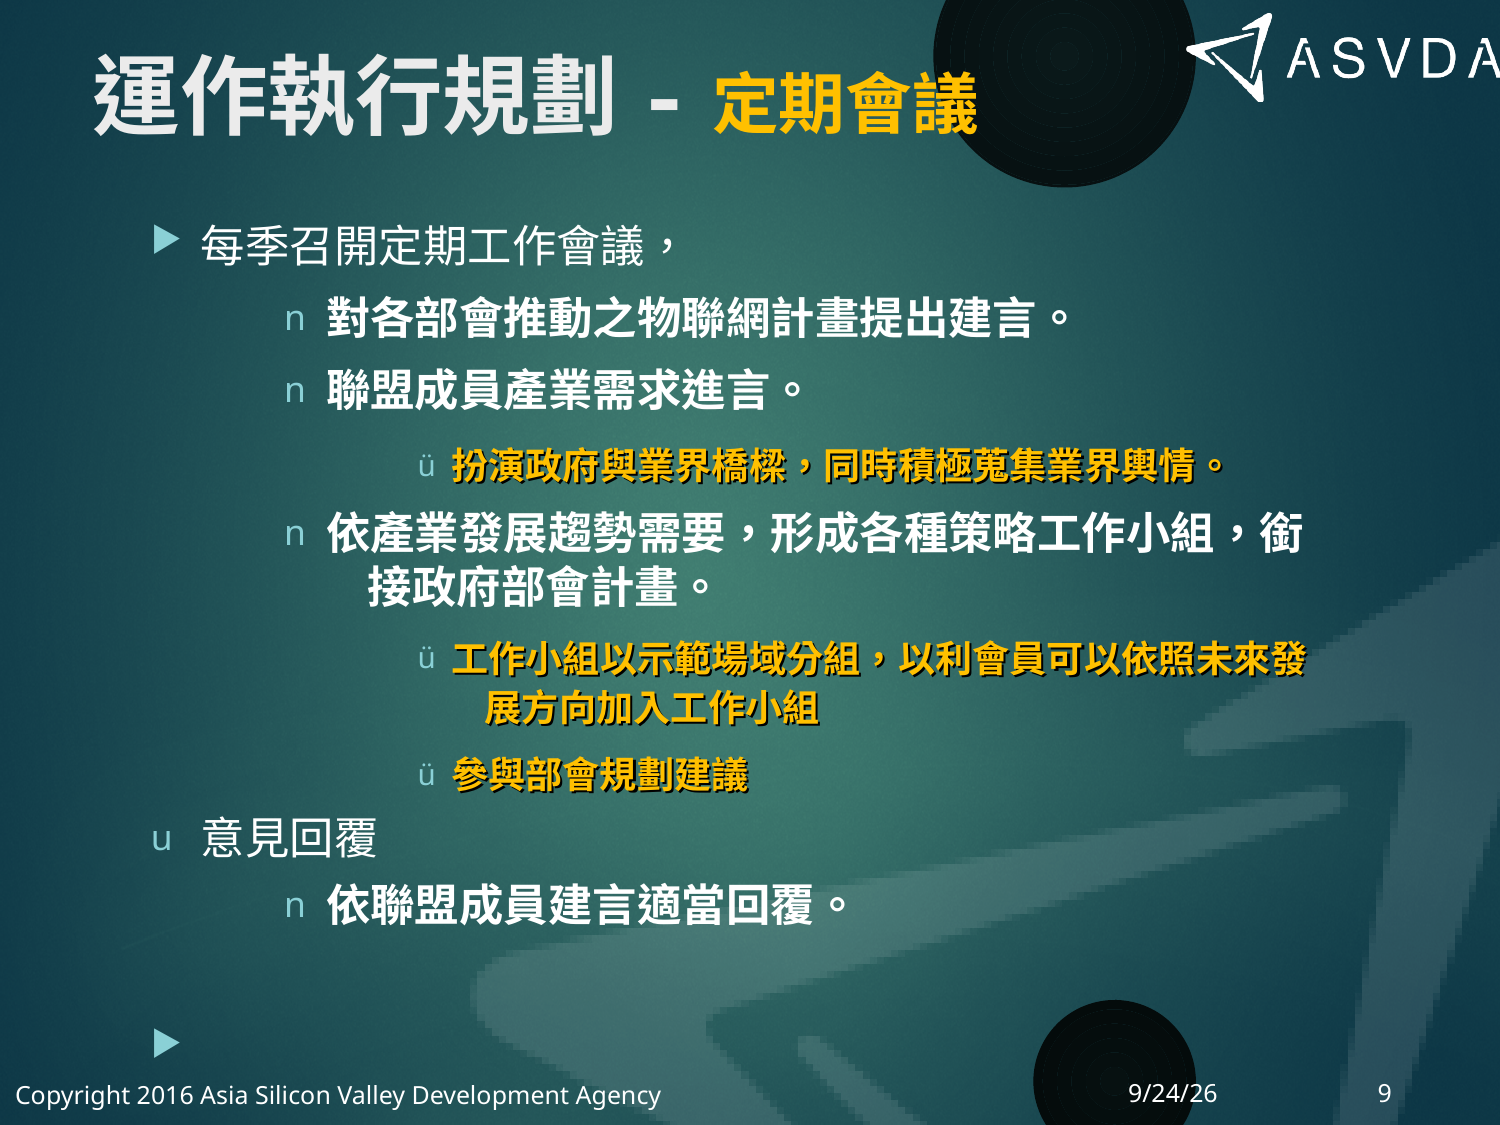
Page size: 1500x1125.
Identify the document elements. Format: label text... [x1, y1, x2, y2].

list 每季召開定期工作會議， 對各部會推動之物聯網計畫提出建言。 聯盟成員產業需求進言。 扮演政府與業界橋樑，同時積極蒐集業界輿情。 依產業發展趨勢需要，形成各種策略工作小組，銜接政府部會計畫。 工作小組以示範場域分組，以利會員可以依照未來發展方向加入工作小組 參與部會規劃建議 意見回覆 依聯盟成員建言適當回覆。 [135, 210, 1332, 1016]
title 運作執行規劃-定期會議 [77, 33, 1204, 193]
